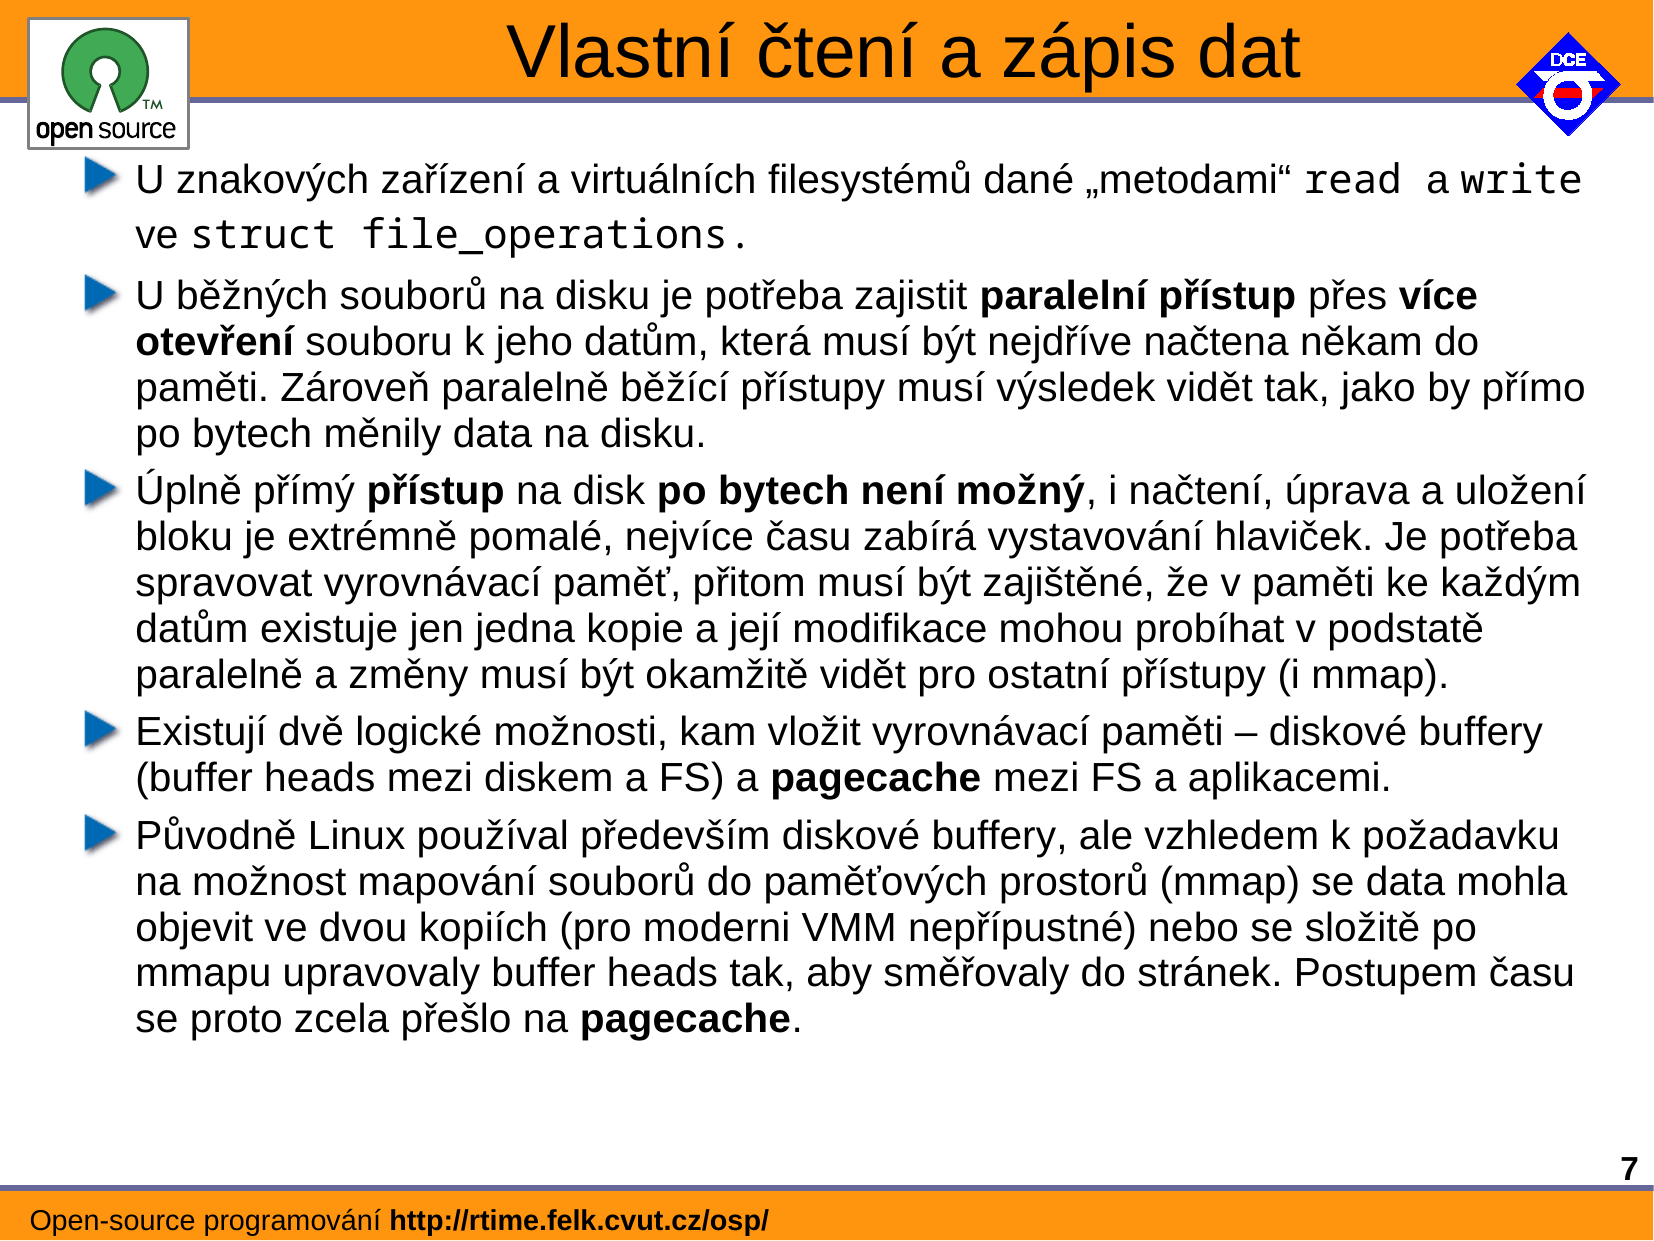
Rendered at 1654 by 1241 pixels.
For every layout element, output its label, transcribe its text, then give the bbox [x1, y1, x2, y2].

title Vlastní čtení a zápis dat [178, 4, 1631, 98]
list U znakových zařízení a virtuálních filesystémů dané „metodami“ read a write ve struct file_operations. U běžných souborů na disku je potřeba zajistit paralelní přístup přes více otevření souboru k jeho datům, která musí být nejdříve načtena někam do paměti. Zároveň paralelně běžící přístupy musí výsledek vidět tak, jako by přímo po bytech měnily data na disku. Úplně přímý přístup na disk po bytech není možný, i načtení, úprava a uložení bloku je extrémně pomalé, nejvíce času zabírá vystavování hlaviček. Je potřeba spravovat vyrovnávací paměť, přitom musí být zajištěné, že v paměti ke každým datům existuje jen jedna kopie a její modifikace mohou probíhat v podstatě paralelně a změny musí být okamžitě vidět pro ostatní přístupy (i mmap). Existují dvě logické možnosti, kam vložit vyrovnávací paměti – diskové buffery (buffer heads mezi diskem a FS) a pagecache mezi FS a aplikacemi. Původně Linux používal především diskové buffery, ale vzhledem k požadavku na možnost mapování souborů do paměťových prostorů (mmap) se data mohla objevit ve dvou kopiích (pro moderni VMM nepřípustné) nebo se složitě po mmapu upravovaly buffer heads tak, aby směřovaly do stránek. Postupem času se proto zcela přešlo na pagecache. [64, 150, 1588, 1122]
